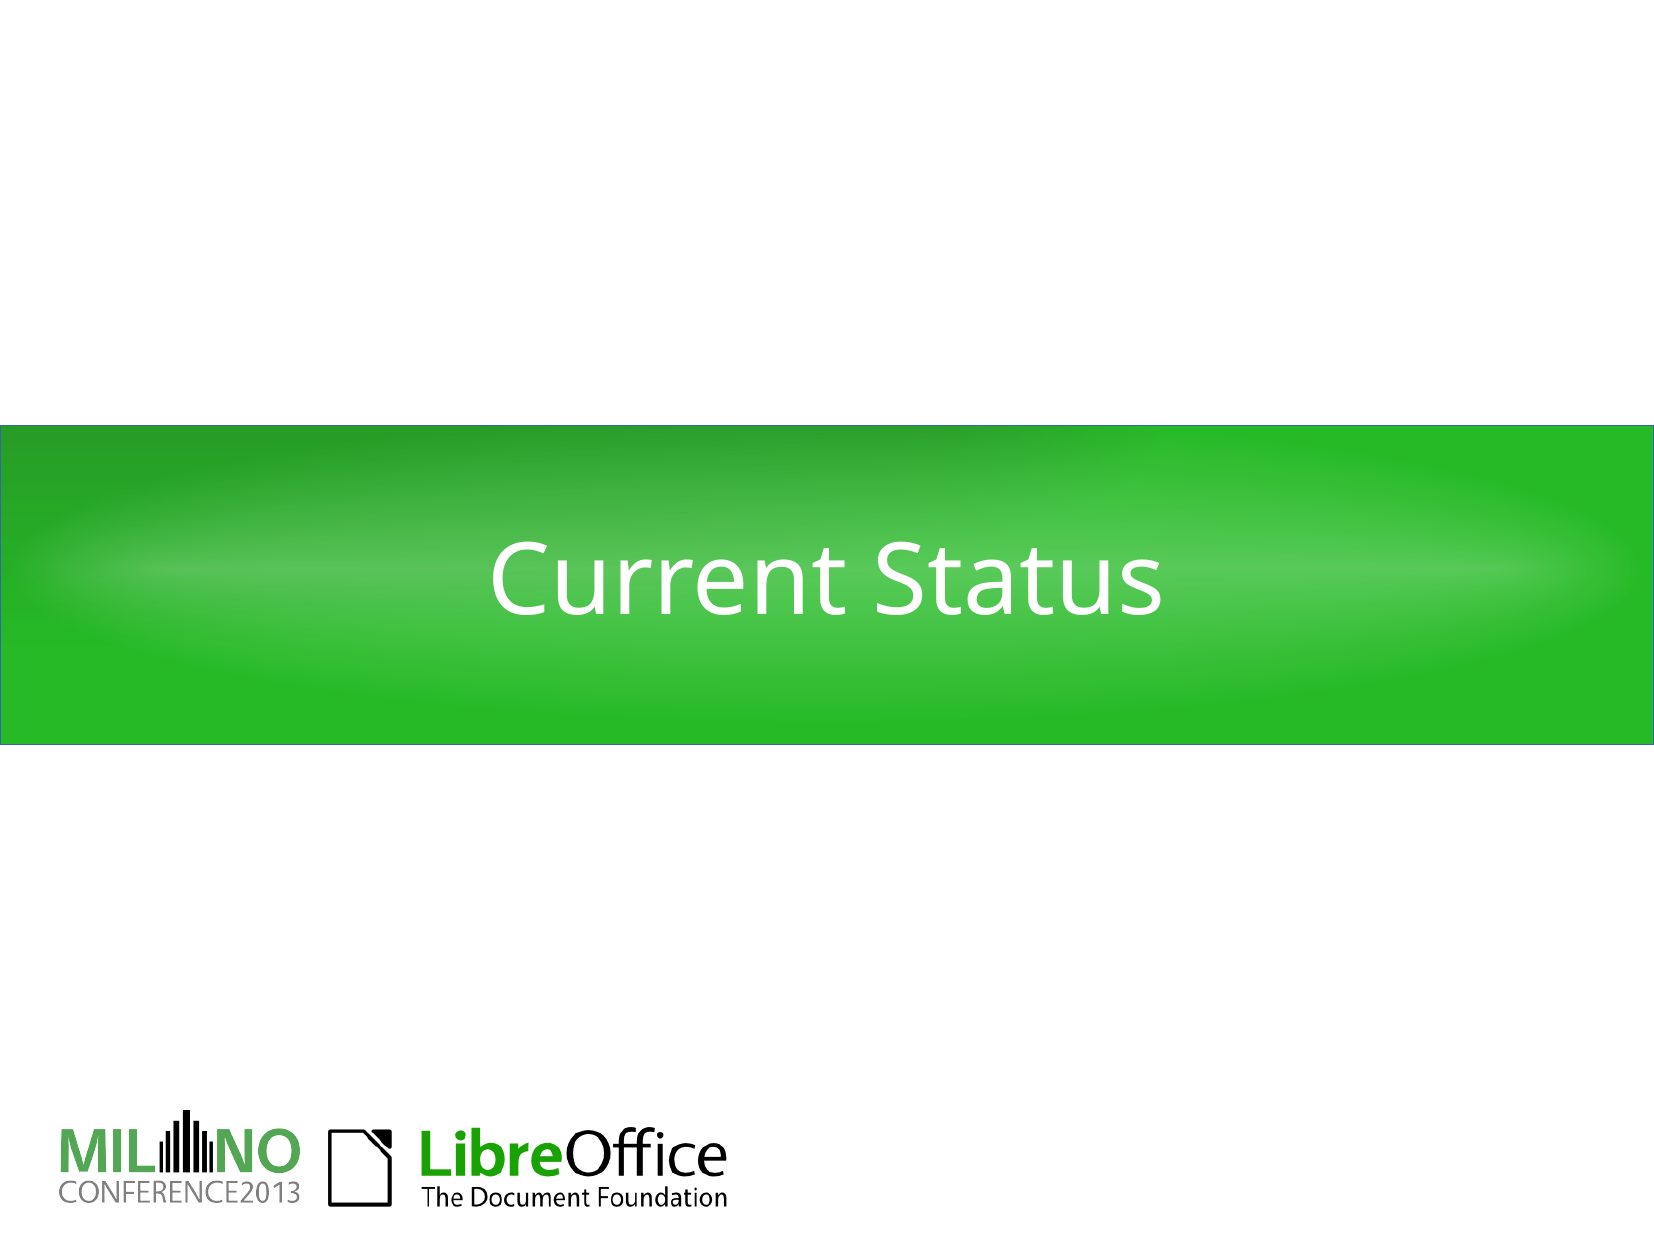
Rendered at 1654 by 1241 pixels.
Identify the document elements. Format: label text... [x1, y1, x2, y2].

title Current Status [82, 472, 1571, 680]
picture [59, 1092, 757, 1241]
